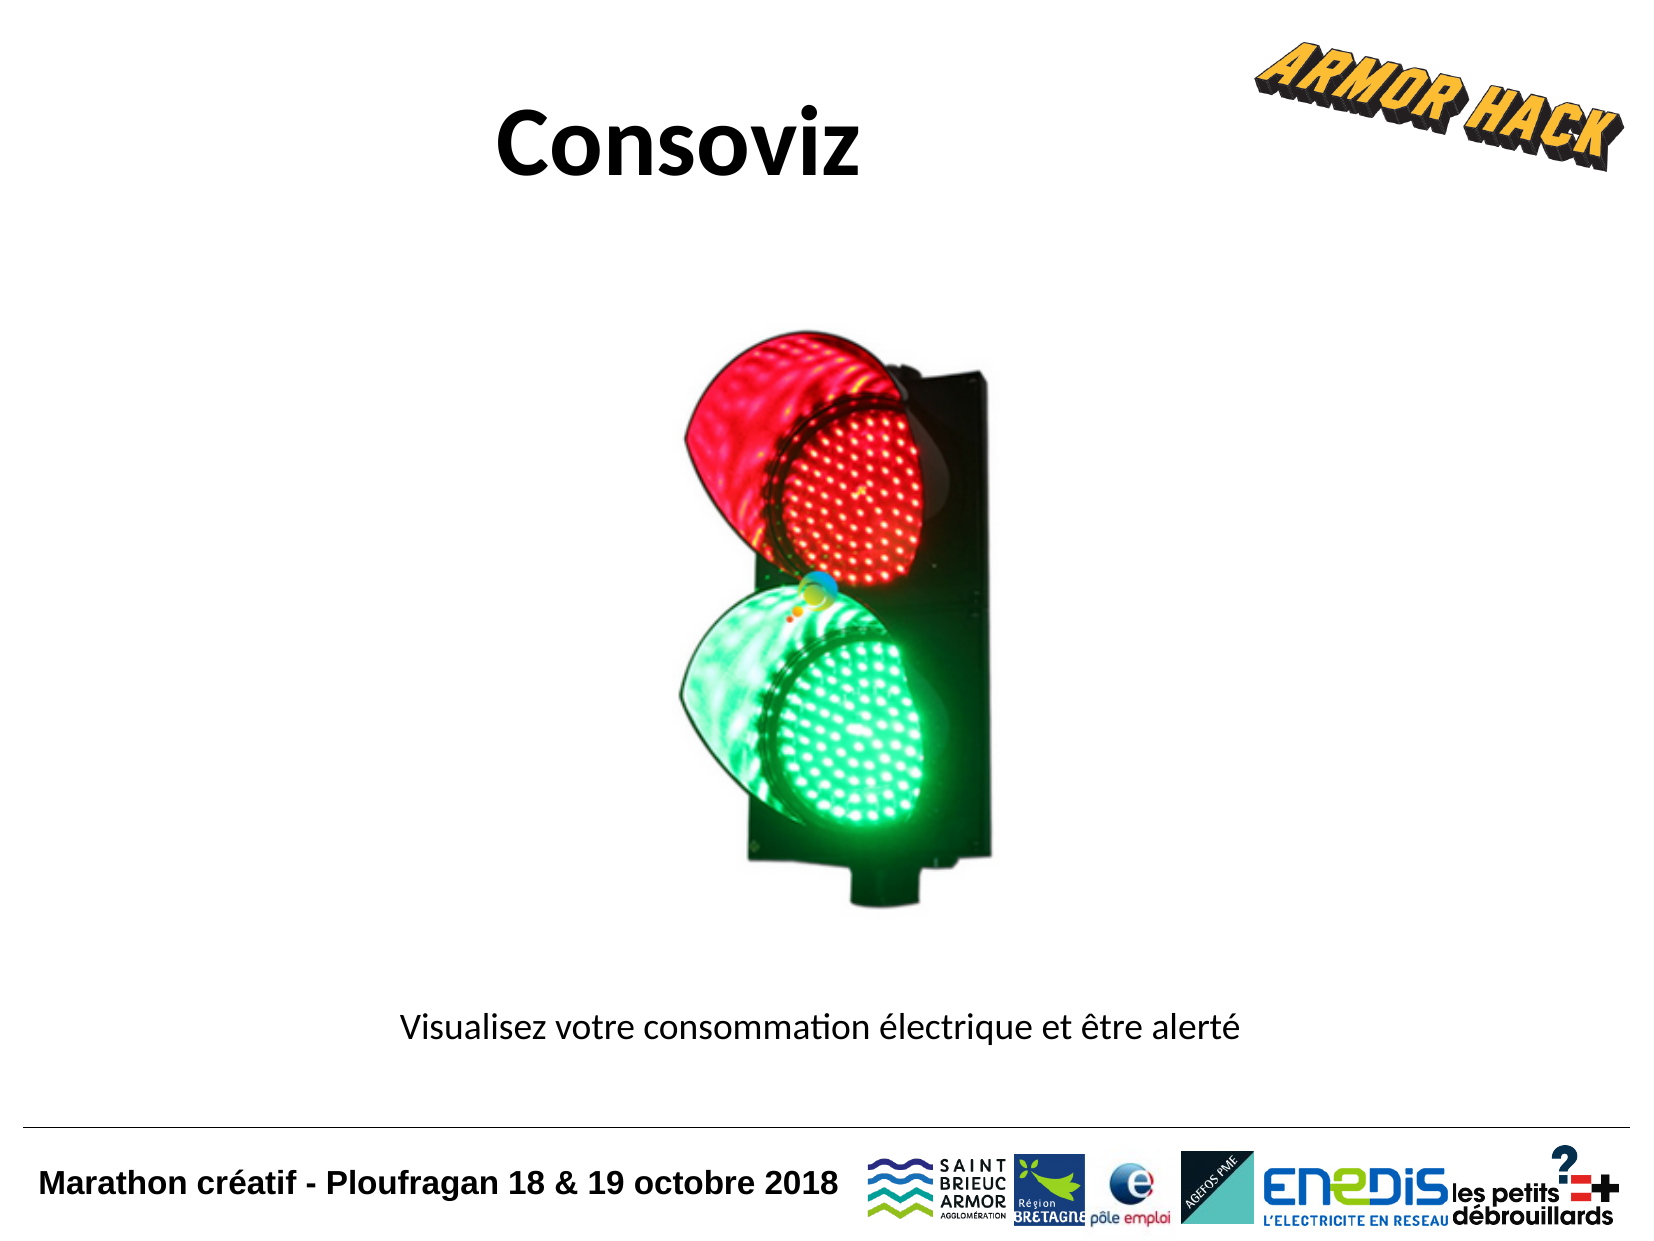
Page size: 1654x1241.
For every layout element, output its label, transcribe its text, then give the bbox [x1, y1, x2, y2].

text_box Visualisez votre consommation électrique et être alerté [200, 1003, 1441, 1103]
picture [1248, 35, 1630, 178]
picture [1181, 1151, 1254, 1225]
picture [1259, 1145, 1619, 1241]
picture [519, 293, 1207, 985]
title Consoviz [11, 47, 1347, 255]
text_box Marathon créatif - Ploufragan 18 & 19 octobre 2018 [23, 1157, 866, 1210]
picture [866, 1149, 1176, 1241]
